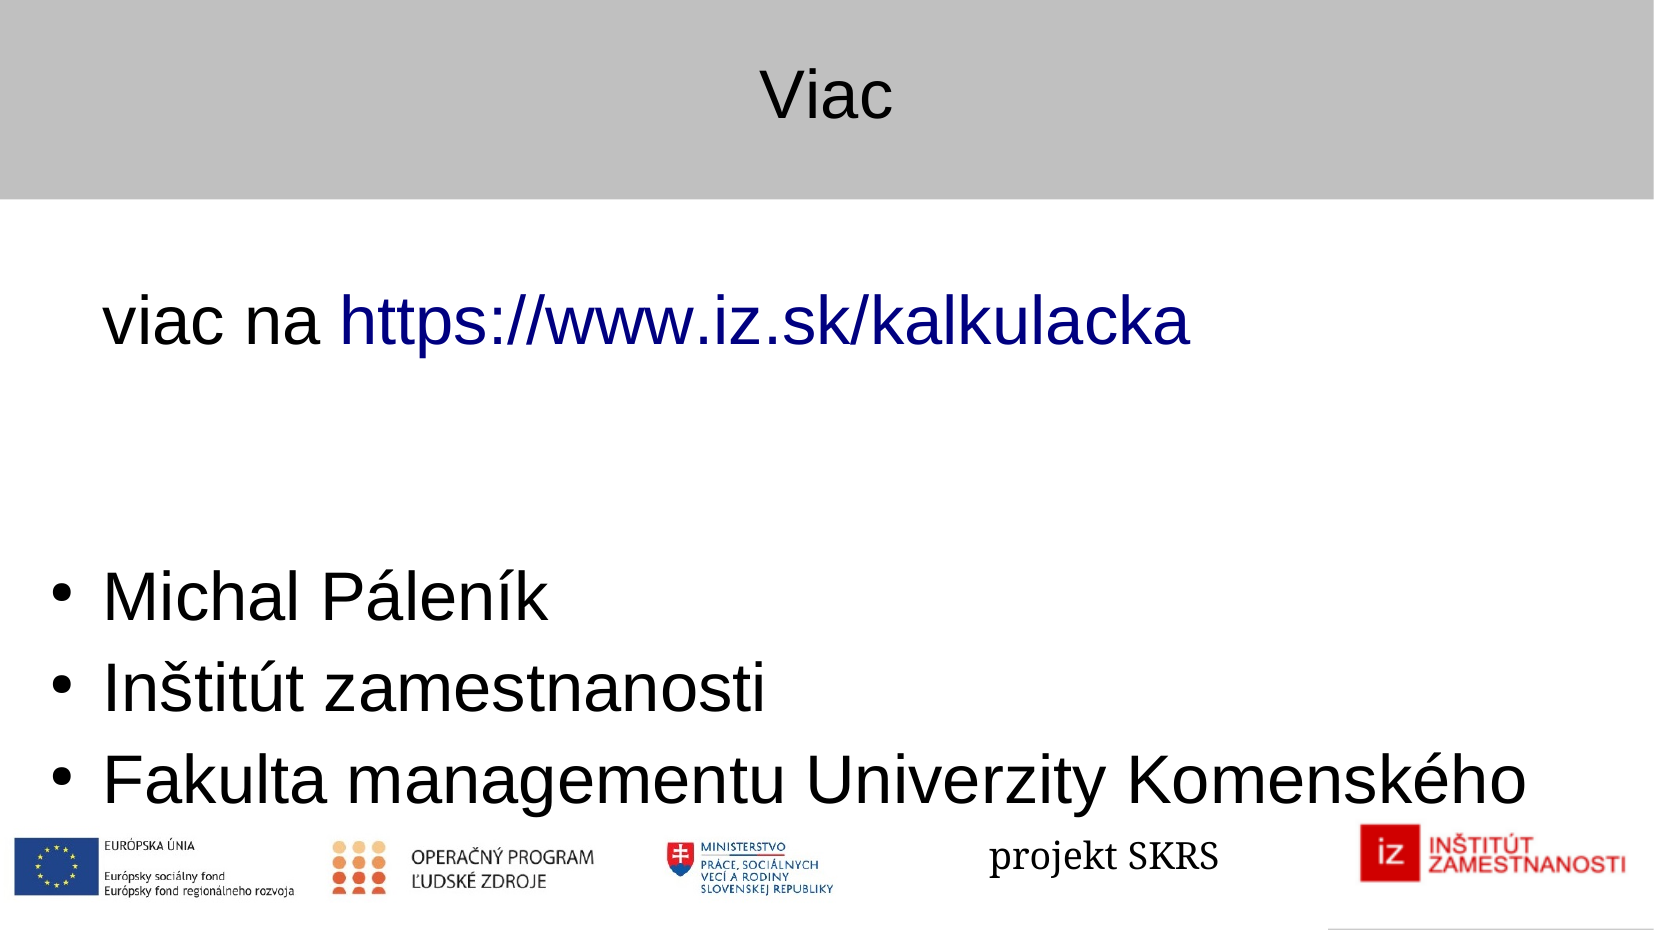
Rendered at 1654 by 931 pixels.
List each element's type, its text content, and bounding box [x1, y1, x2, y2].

picture [0, 826, 857, 907]
title Viac [88, 22, 1565, 178]
picture [1328, 775, 1654, 931]
list viac na https://www.iz.sk/kalkulacka Michal Páleník Inštitút zamestnanosti Fakulta managementu Univerzity Komenského [32, 295, 1536, 882]
